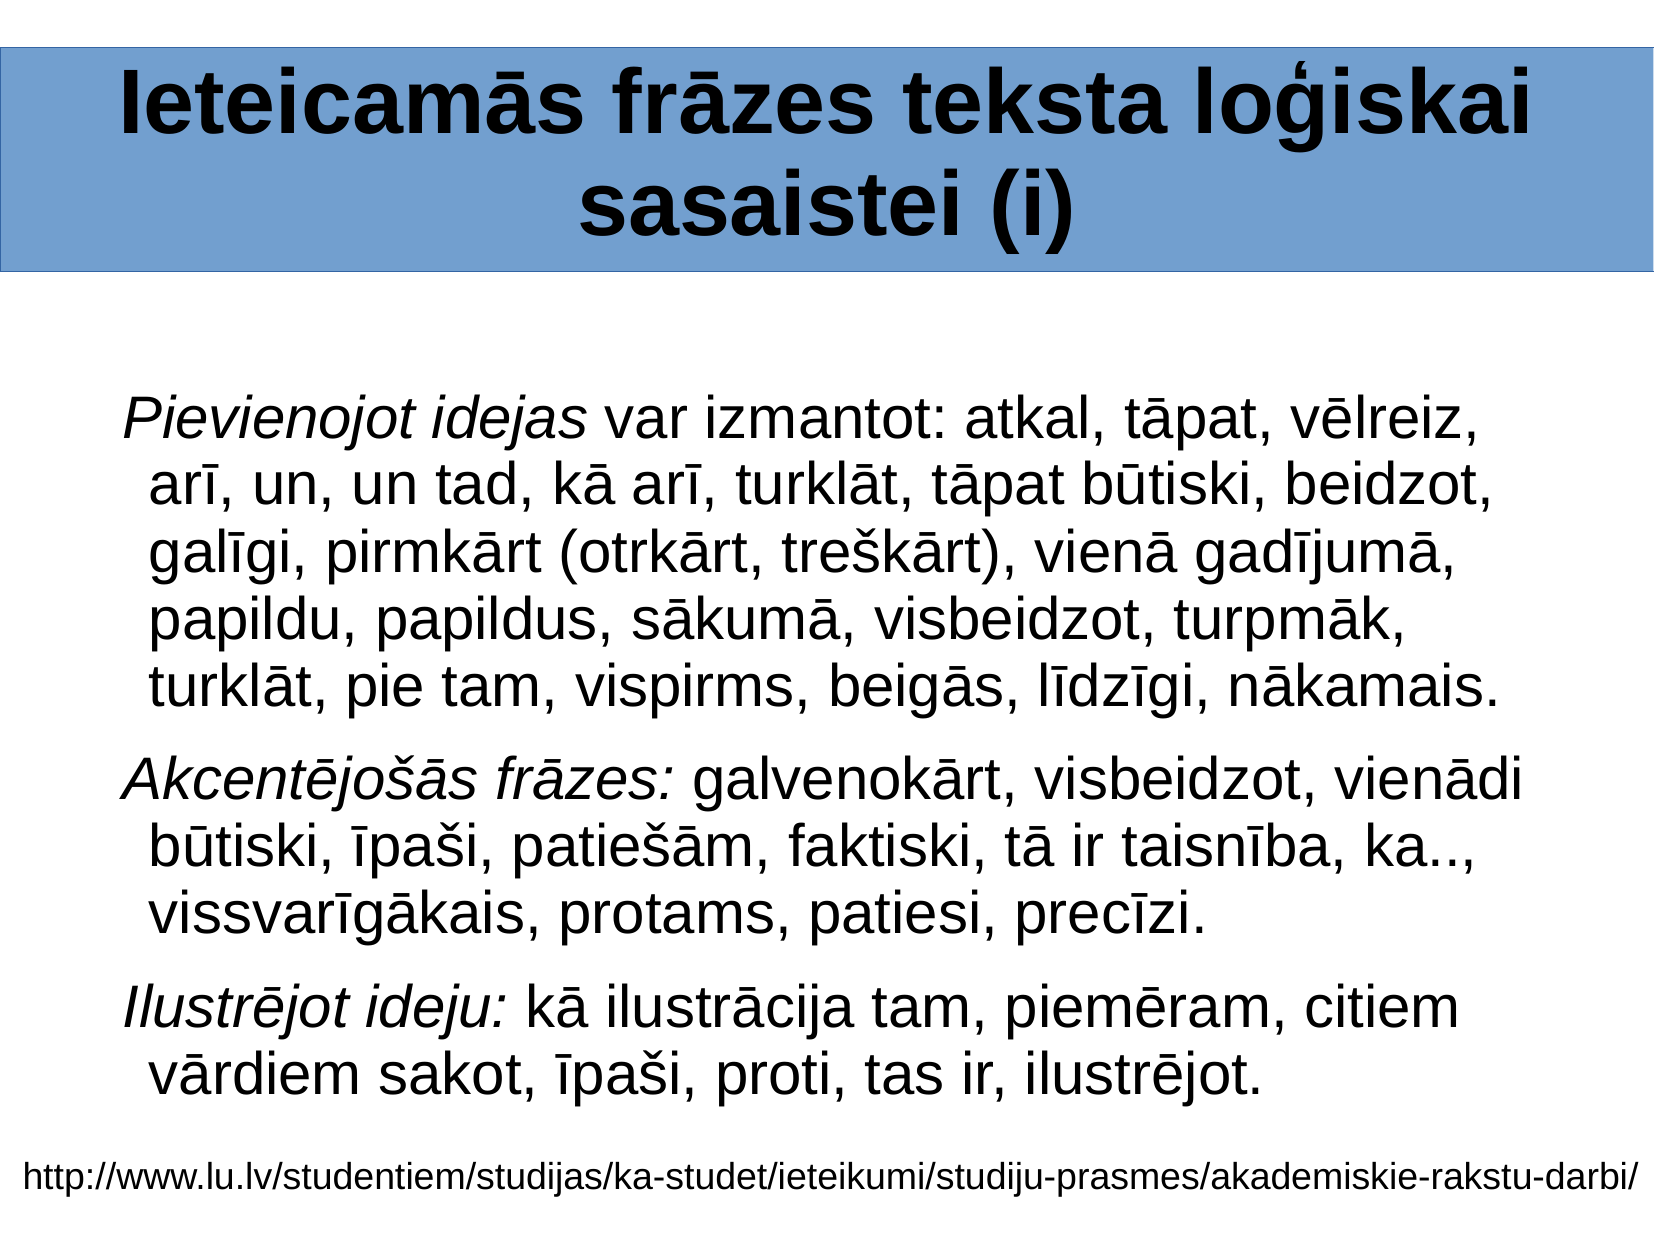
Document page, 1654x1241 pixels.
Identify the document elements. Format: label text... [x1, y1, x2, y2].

title Ieteicamās frāzes teksta loģiskai sasaistei (i) [82, 49, 1571, 257]
list Pievienojot idejas var izmantot: atkal, tāpat, vēlreiz, arī, un, un tad, kā arī, turklāt, tāpat būtiski, beidzot, galīgi, pirmkārt (otrkārt, treškārt), vienā gadījumā, papildu, papildus, sākumā, visbeidzot, turpmāk, turklāt, pie tam, vispirms, beigās, līdzīgi, nākamais. Akcentējošās frāzes: galvenokārt, visbeidzot, vienādi būtiski, īpaši, patiešām, faktiski, tā ir taisnība, ka.., vissvarīgākais, protams, patiesi, precīzi. Ilustrējot ideju: kā ilustrācija tam, piemēram, citiem vārdiem sakot, īpaši, proti, tas ir, ilustrējot. [82, 290, 1571, 1123]
text_box http://www.lu.lv/studentiem/studijas/ka-studet/ieteikumi/studiju-prasmes/akademiskie-rakstu-darbi/ [7, 1147, 1654, 1205]
text_box [0, 47, 1654, 272]
